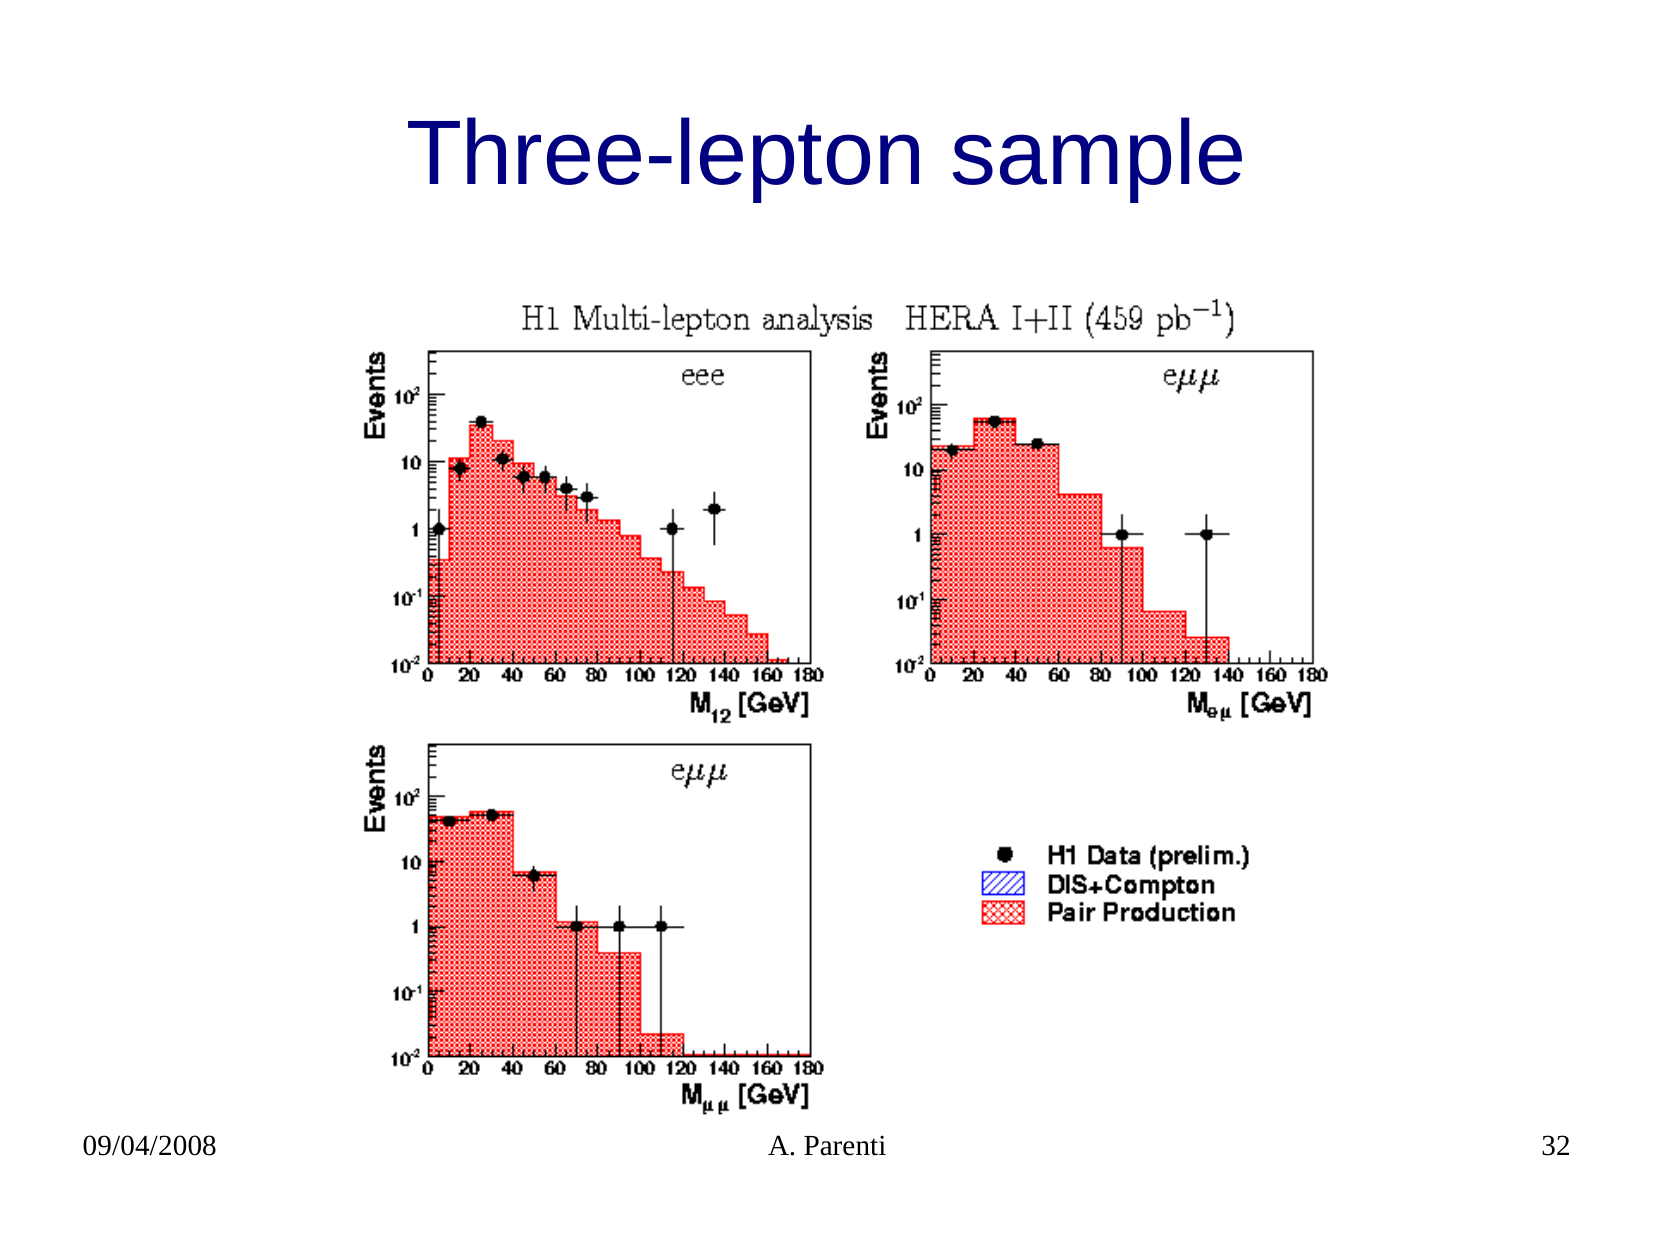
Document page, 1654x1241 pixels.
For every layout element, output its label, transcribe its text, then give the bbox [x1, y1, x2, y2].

picture [337, 299, 1340, 1126]
title Three-lepton sample [82, 49, 1571, 257]
